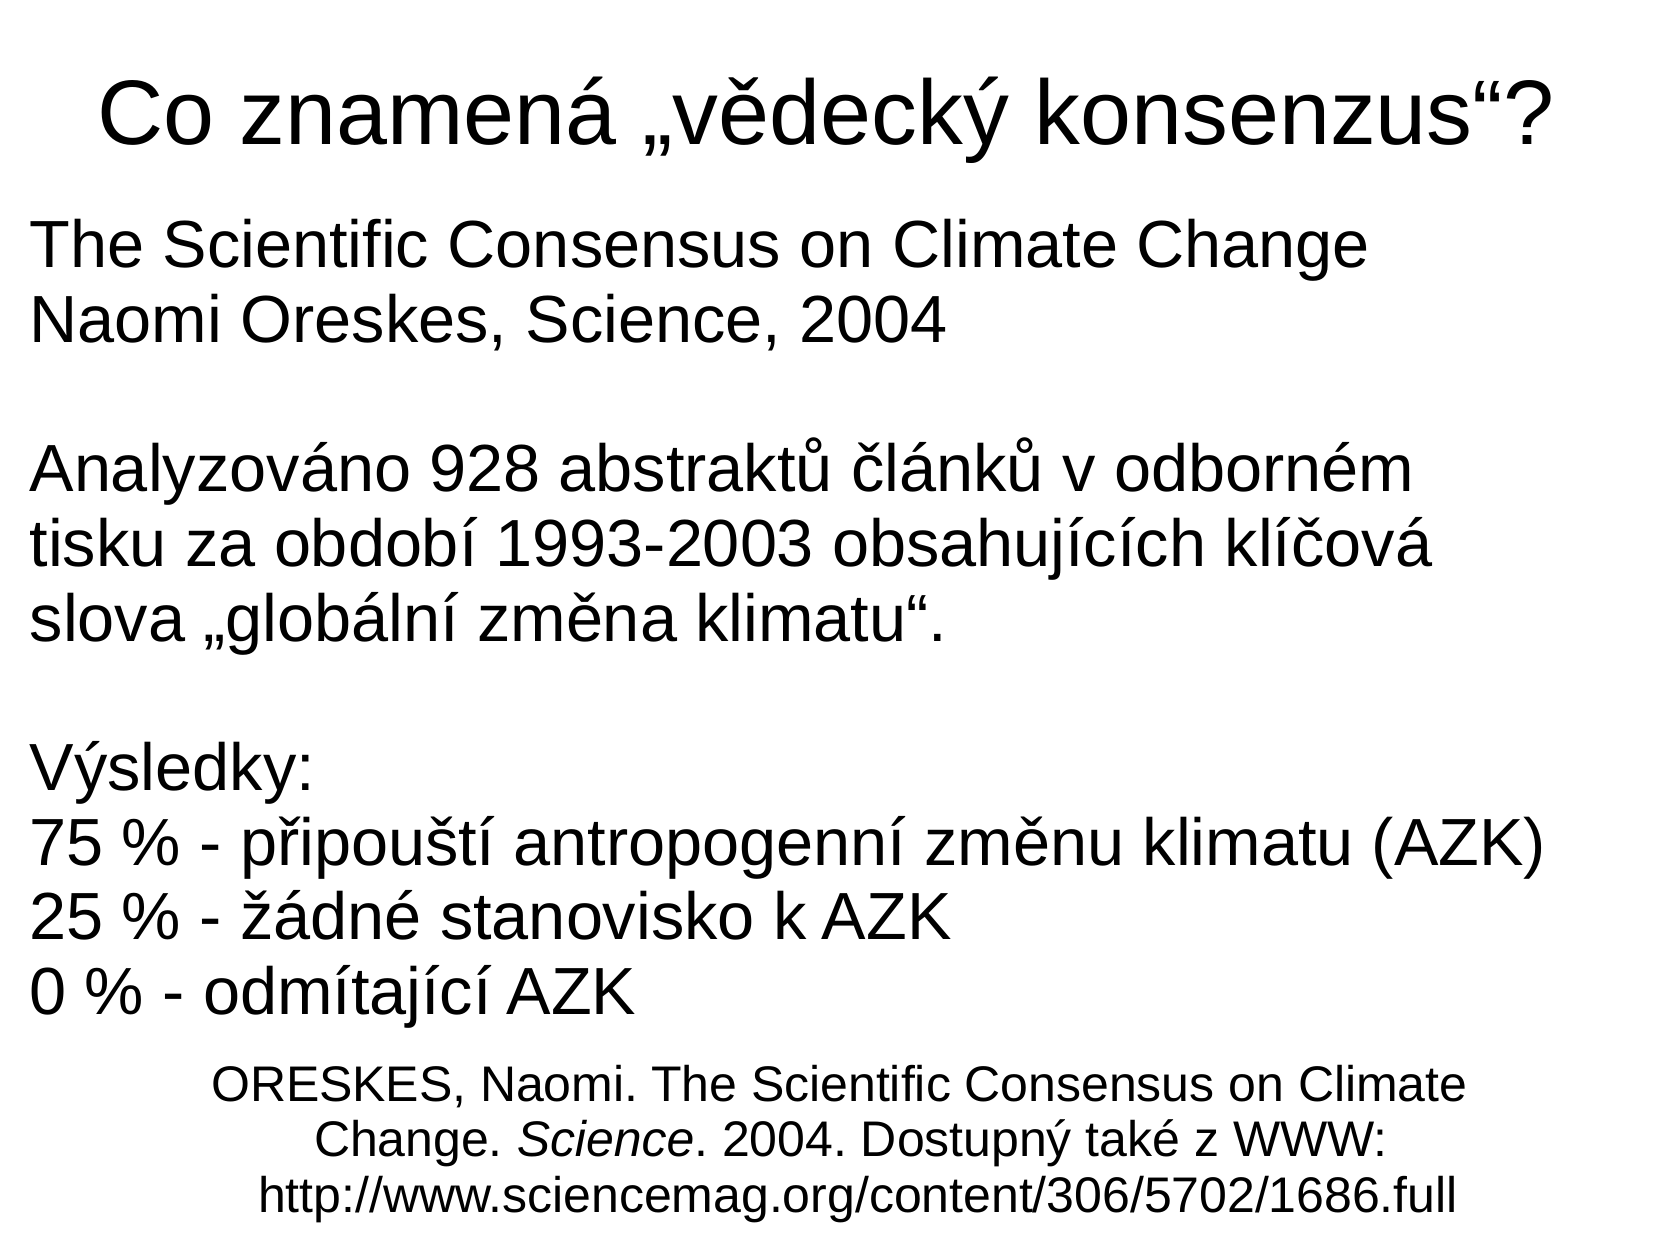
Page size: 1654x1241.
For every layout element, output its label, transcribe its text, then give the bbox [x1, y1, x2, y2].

subtitle ORESKES, Naomi. The Scientific Consensus on Climate Change. Science. 2004. Dostupný také z WWW: http://www.sciencemag.org/content/306/5702/1686.full [76, 1030, 1565, 1241]
title Co znamená „vědecký konsenzus“? [82, 49, 1571, 178]
text_box The Scientific Consensus on Climate Change Naomi Oreskes, Science, 2004 Analyzováno 928 abstraktů článků v odborném tisku za období 1993-2003 obsahujících klíčová slova „globální změna klimatu“. Výsledky: 75 % - připouští antropogenní změnu klimatu (AZK) 25 % - žádné stanovisko k AZK 0 % - odmítající AZK [29, 206, 1601, 1030]
